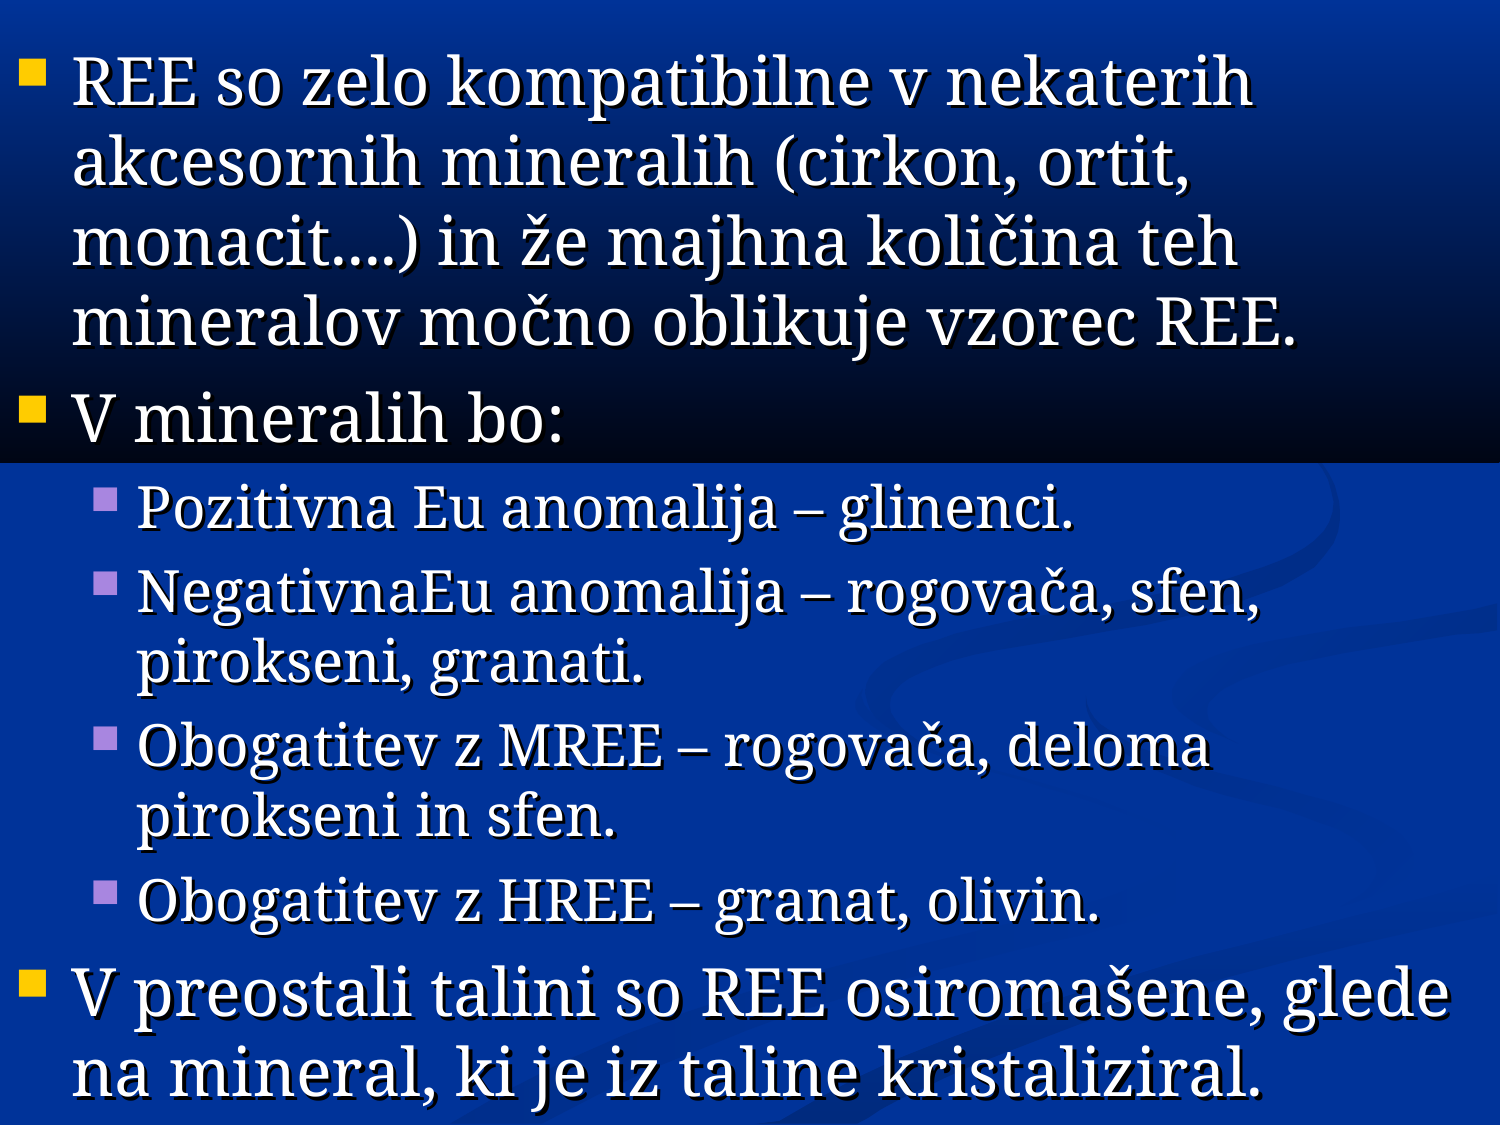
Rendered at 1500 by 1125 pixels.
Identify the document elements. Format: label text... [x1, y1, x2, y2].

list REE so zelo kompatibilne v nekaterih akcesornih mineralih (cirkon, ortit, monacit....) in že majhna količina teh mineralov močno oblikuje vzorec REE. V mineralih bo: Pozitivna Eu anomalija – glinenci. NegativnaEu anomalija – rogovača, sfen, pirokseni, granati. Obogatitev z MREE – rogovača, deloma pirokseni in sfen. Obogatitev z HREE – granat, olivin. V preostali talini so REE osiromašene, glede na mineral, ki je iz taline kristaliziral. Vzorec REE v kamnini je torej zrcalna slika vzorca REE mineralov, ki so sodelovali v procesu. [0, 30, 1500, 1125]
